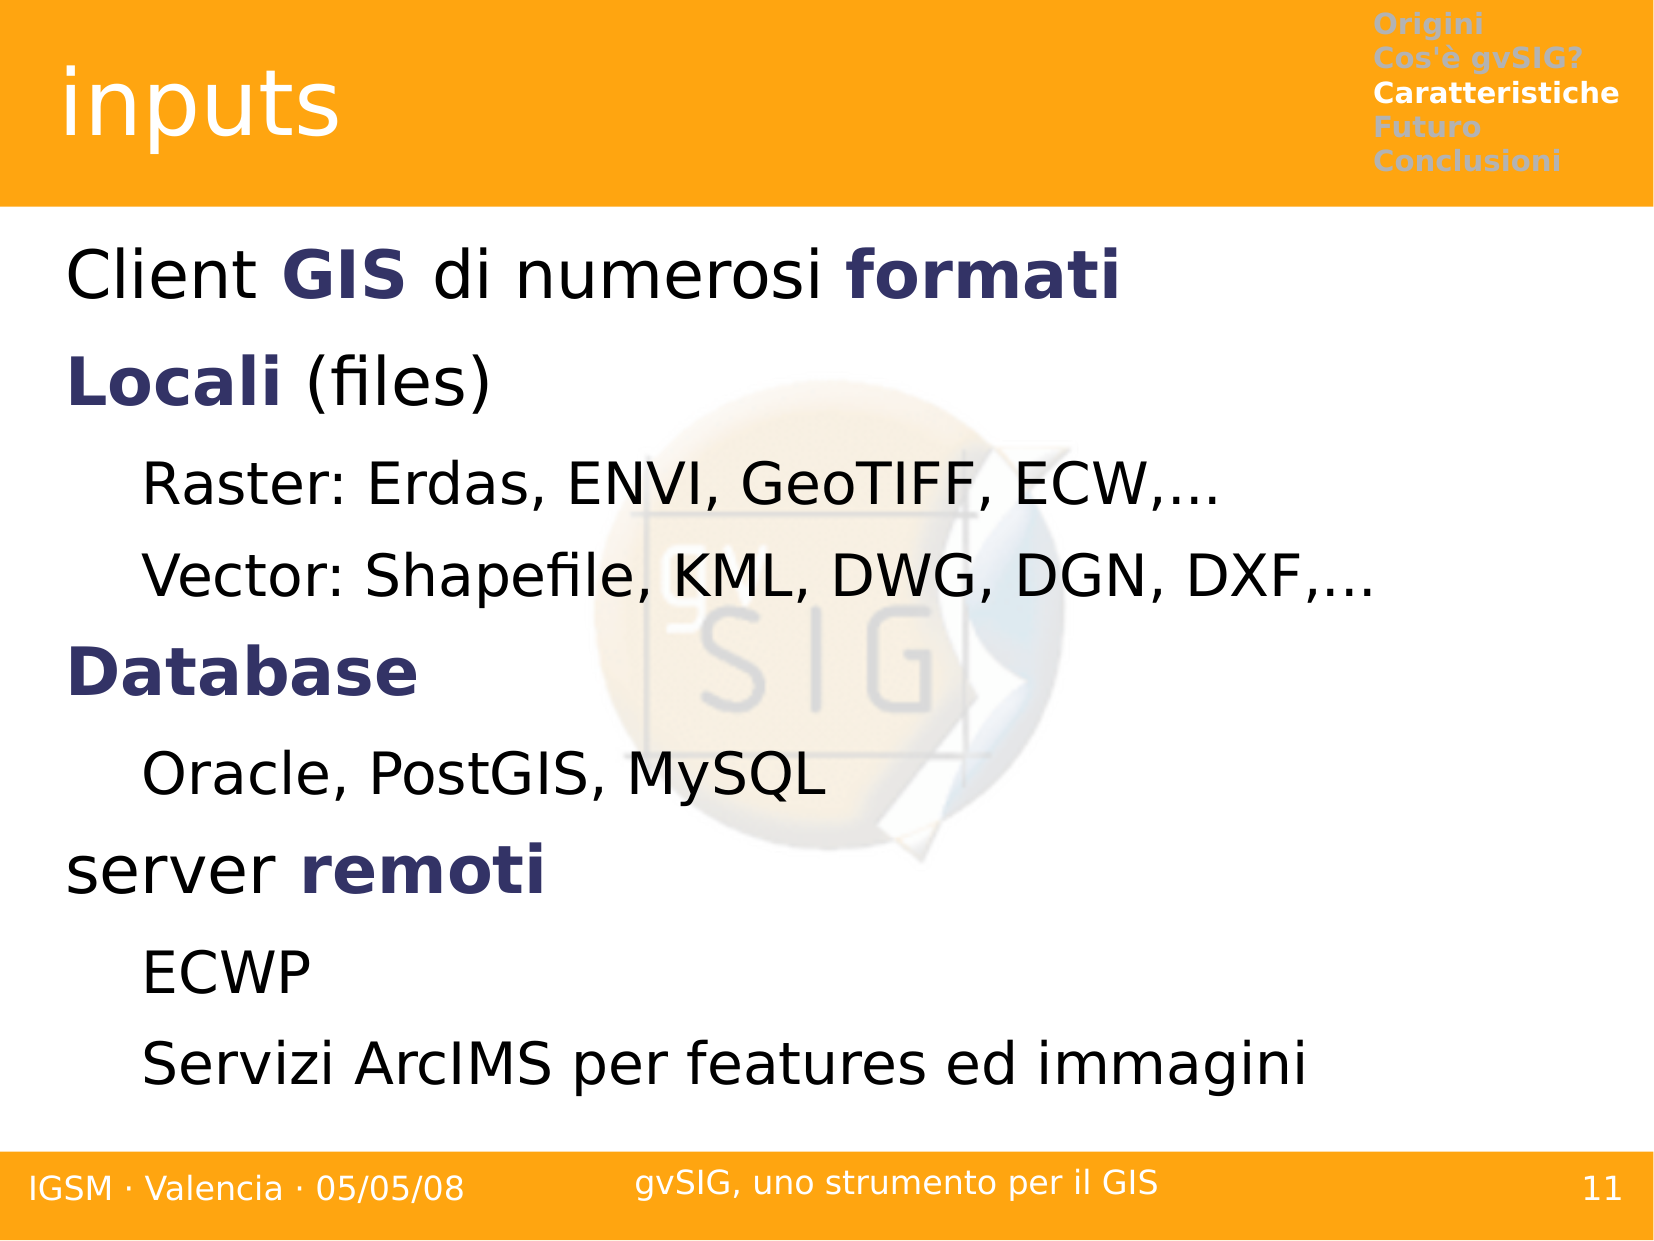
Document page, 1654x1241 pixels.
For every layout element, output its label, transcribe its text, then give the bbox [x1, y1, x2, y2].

title inputs [59, 29, 1358, 178]
text_box Origini Cos'è gvSIG? Caratteristiche Futuro Conclusioni [1358, 0, 1654, 207]
list Client GIS di numerosi formati Locali (files) Raster: Erdas, ENVI, GeoTIFF, ECW,... Vector: Shapefile, KML, DWG, DGN, DXF,... Database Oracle, PostGIS, MySQL server remoti ECWP Servizi ArcIMS per features ed immagini [47, 236, 1595, 1099]
